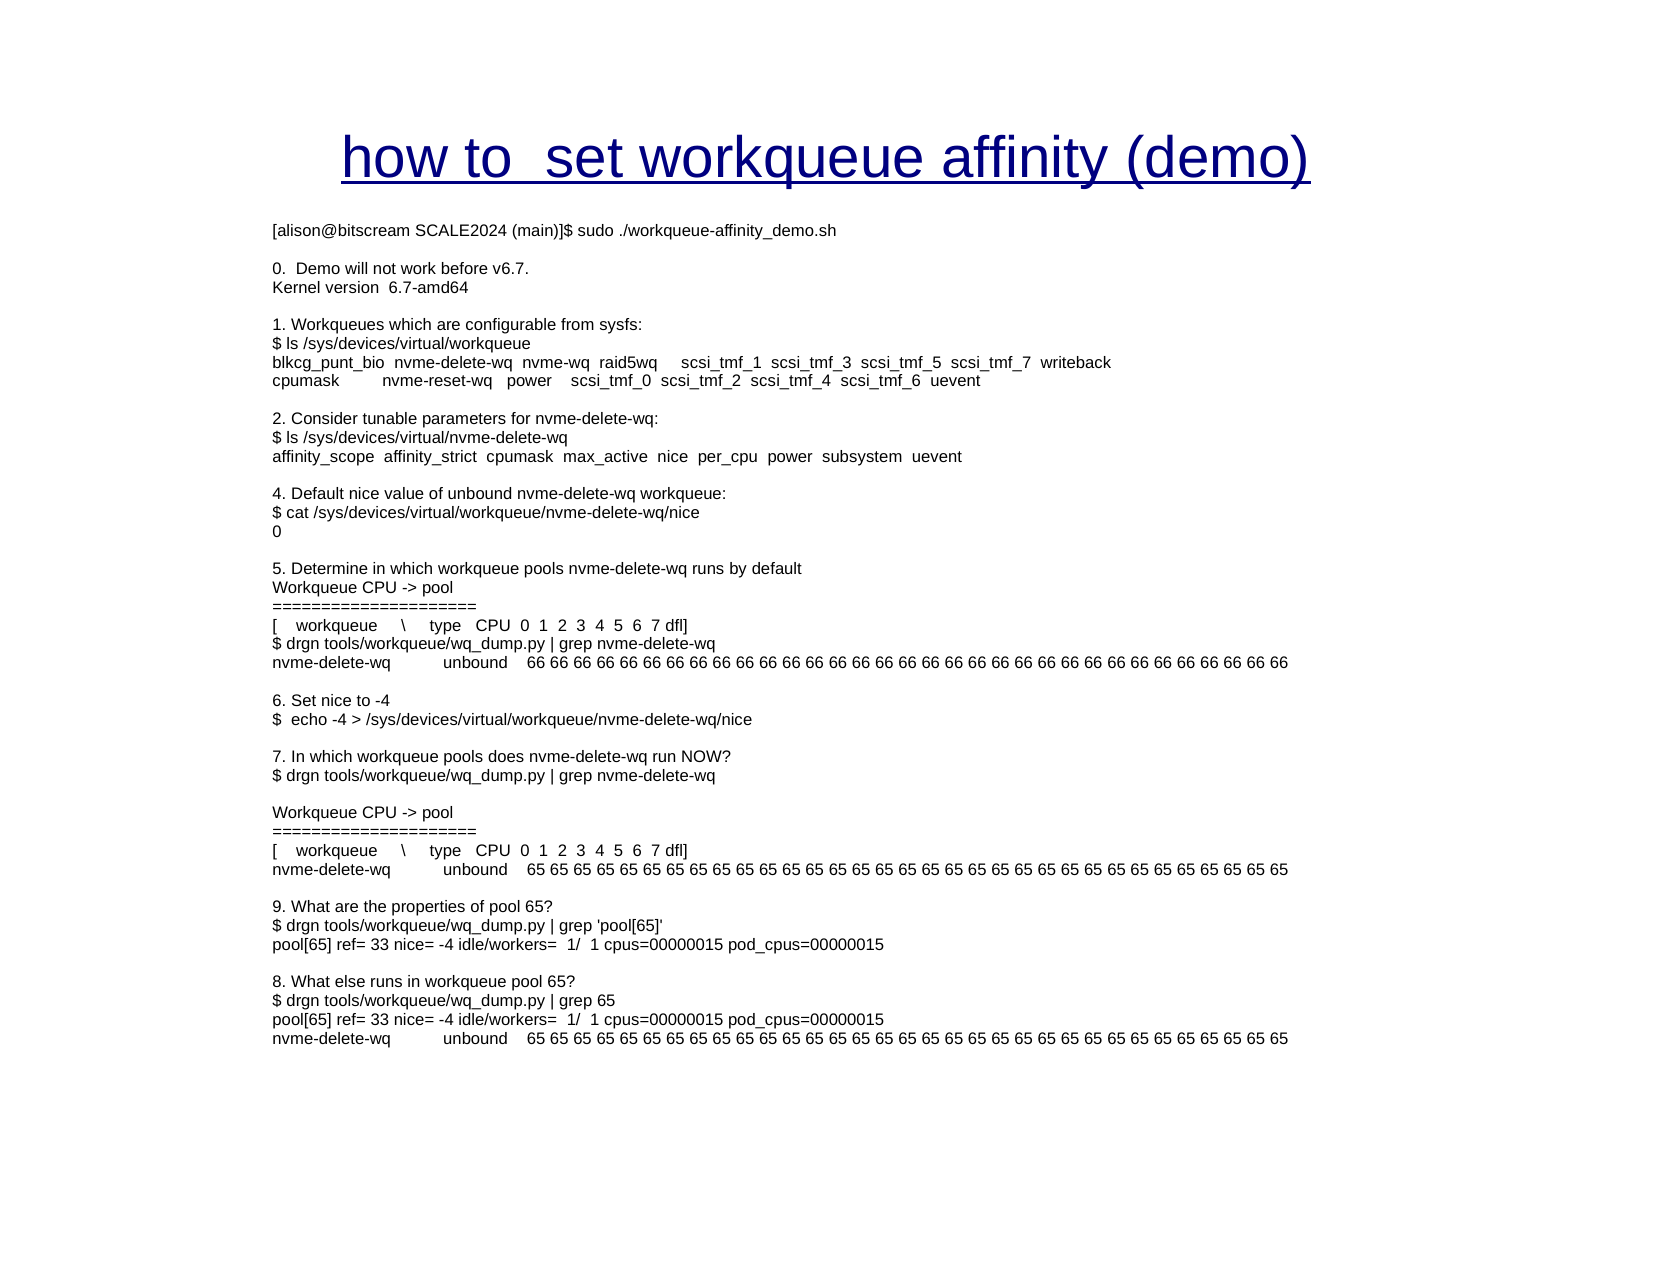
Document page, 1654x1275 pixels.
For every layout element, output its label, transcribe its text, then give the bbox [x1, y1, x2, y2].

text_box [alison@bitscream SCALE2024 (main)]$ sudo ./workqueue-affinity_demo.sh 0. Demo will not work before v6.7. Kernel version 6.7-amd64 1. Workqueues which are configurable from sysfs: $ ls /sys/devices/virtual/workqueue blkcg_punt_bio nvme-delete-wq nvme-wq raid5wq scsi_tmf_1 scsi_tmf_3 scsi_tmf_5 scsi_tmf_7 writeback cpumask nvme-reset-wq power scsi_tmf_0 scsi_tmf_2 scsi_tmf_4 scsi_tmf_6 uevent 2. Consider tunable parameters for nvme-delete-wq: $ ls /sys/devices/virtual/nvme-delete-wq affinity_scope affinity_strict cpumask max_active nice per_cpu power subsystem uevent 4. Default nice value of unbound nvme-delete-wq workqueue: $ cat /sys/devices/virtual/workqueue/nvme-delete-wq/nice 0 5. Determine in which workqueue pools nvme-delete-wq runs by default Workqueue CPU -> pool ===================== [ workqueue \ type CPU 0 1 2 3 4 5 6 7 dfl] $ drgn tools/workqueue/wq_dump.py | grep nvme-delete-wq nvme-delete-wq unbound 66 66 66 66 66 66 66 66 66 66 66 66 66 66 66 66 66 66 66 66 66 66 66 66 66 66 66 66 66 66 66 66 66 6. Set nice to -4 $ echo -4 > /sys/devices/virtual/workqueue/nvme-delete-wq/nice 7. In which workqueue pools does nvme-delete-wq run NOW? $ drgn tools/workqueue/wq_dump.py | grep nvme-delete-wq Workqueue CPU -> pool ===================== [ workqueue \ type CPU 0 1 2 3 4 5 6 7 dfl] nvme-delete-wq unbound 65 65 65 65 65 65 65 65 65 65 65 65 65 65 65 65 65 65 65 65 65 65 65 65 65 65 65 65 65 65 65 65 65 9. What are the properties of pool 65? $ drgn tools/workqueue/wq_dump.py | grep 'pool[65]' pool[65] ref= 33 nice= -4 idle/workers= 1/ 1 cpus=00000015 pod_cpus=00000015 8. What else runs in workqueue pool 65? $ drgn tools/workqueue/wq_dump.py | grep 65 pool[65] ref= 33 nice= -4 idle/workers= 1/ 1 cpus=00000015 pod_cpus=00000015 nvme-delete-wq unbound 65 65 65 65 65 65 65 65 65 65 65 65 65 65 65 65 65 65 65 65 65 65 65 65 65 65 65 65 65 65 65 65 65 [257, 214, 1335, 1056]
title how to set workqueue affinity (demo) [82, 50, 1571, 264]
